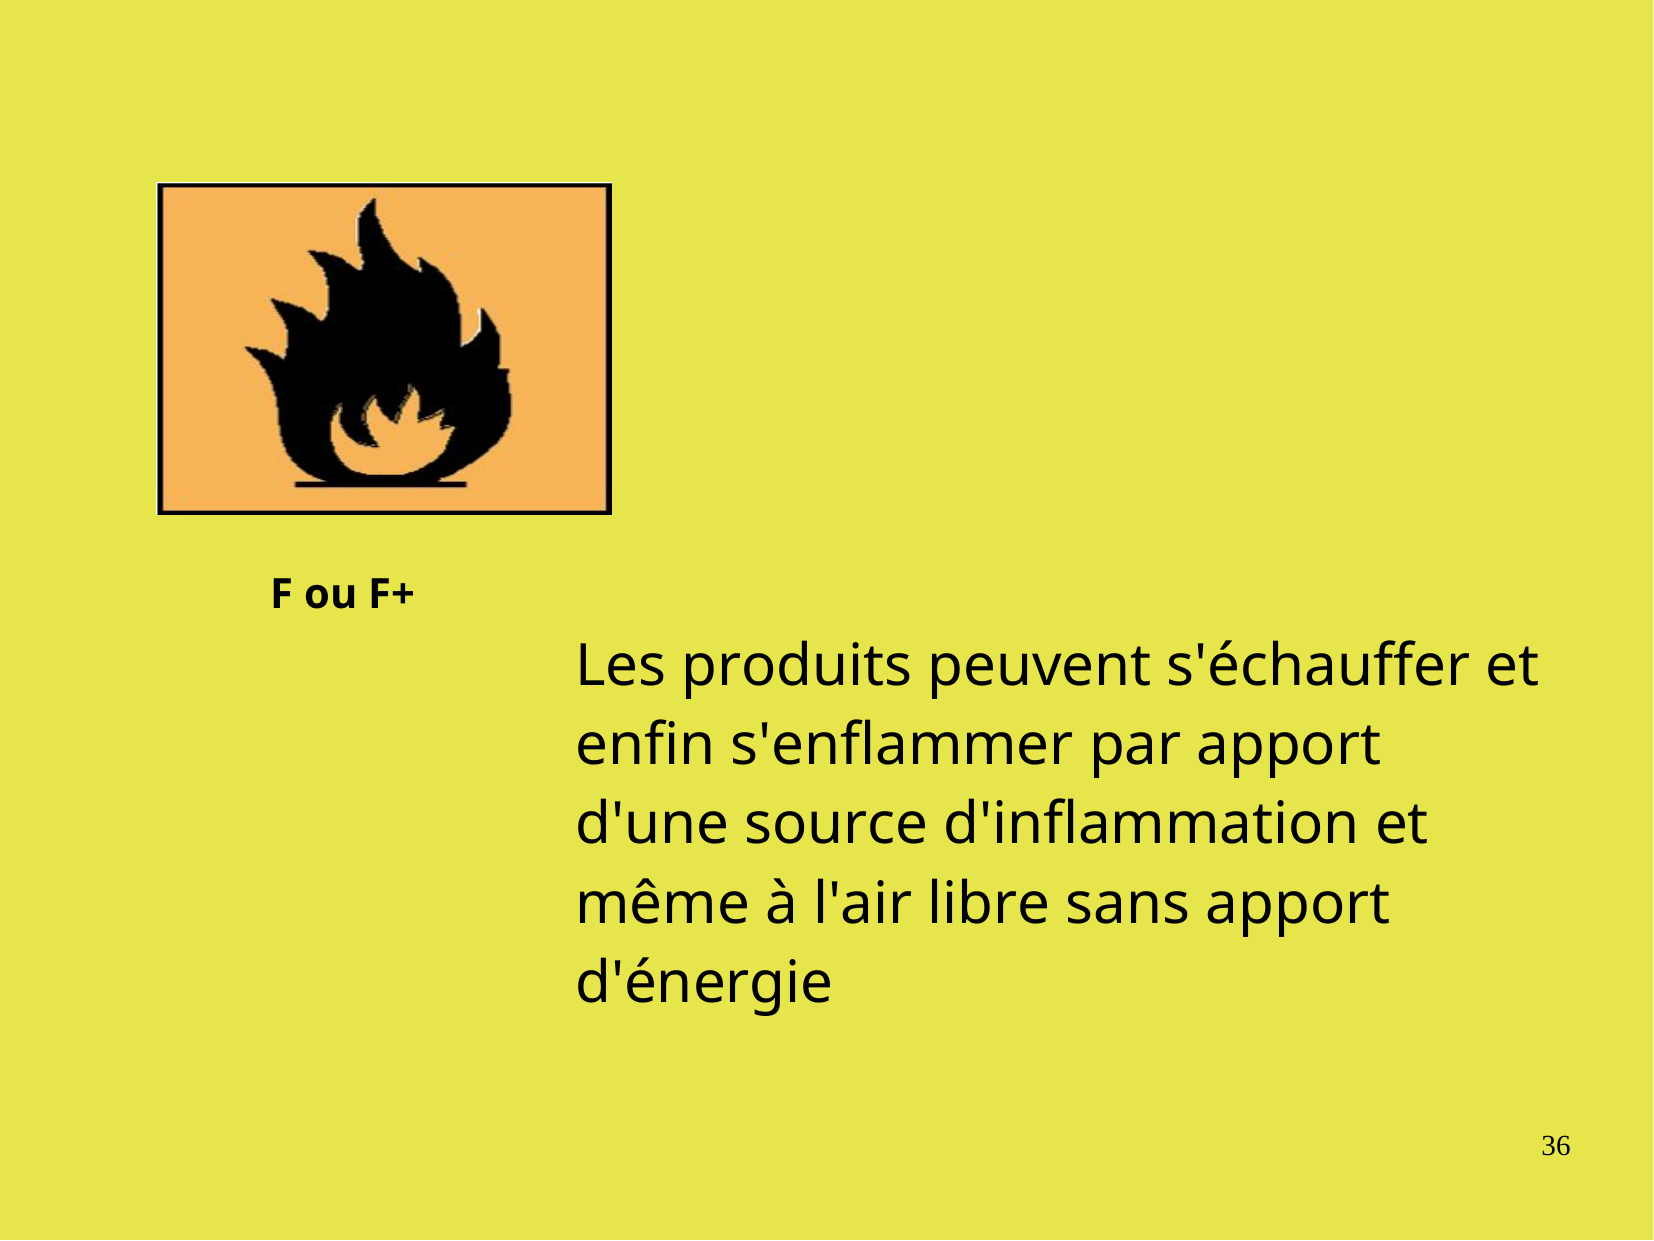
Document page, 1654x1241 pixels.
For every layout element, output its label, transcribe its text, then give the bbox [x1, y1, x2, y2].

text_box Les produits peuvent s'échauffer et enfin s'enflammer par apport d'une source d'inflammation et même à l'air libre sans apport d'énergie [560, 615, 1563, 1039]
picture [156, 182, 612, 515]
text_box F ou F+ [256, 556, 463, 630]
